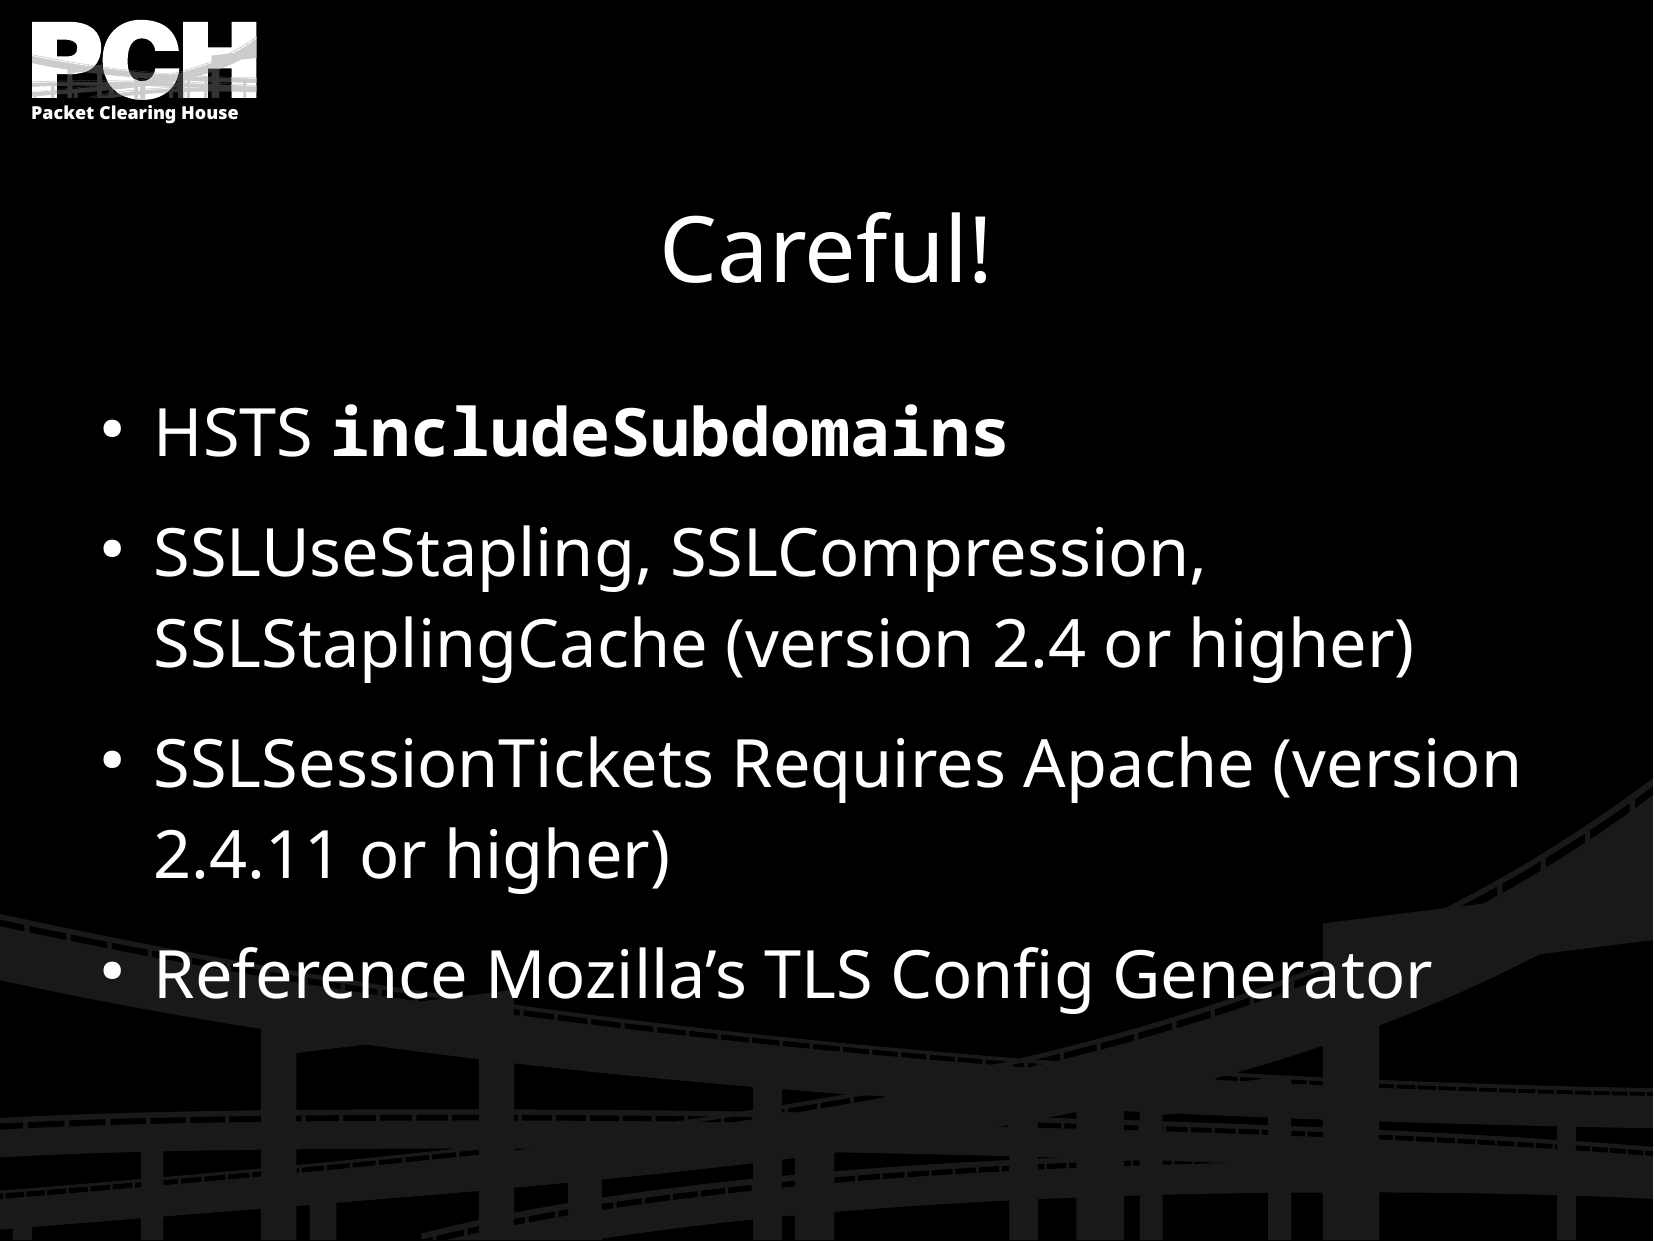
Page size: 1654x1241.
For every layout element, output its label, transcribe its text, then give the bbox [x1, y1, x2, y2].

title Careful! [0, 143, 1653, 352]
list HSTS includeSubdomains SSLUseStapling, SSLCompression, SSLStaplingCache (version 2.4 or higher) SSLSessionTickets Requires Apache (version 2.4.11 or higher) Reference Mozilla’s TLS Config Generator [82, 384, 1571, 1105]
